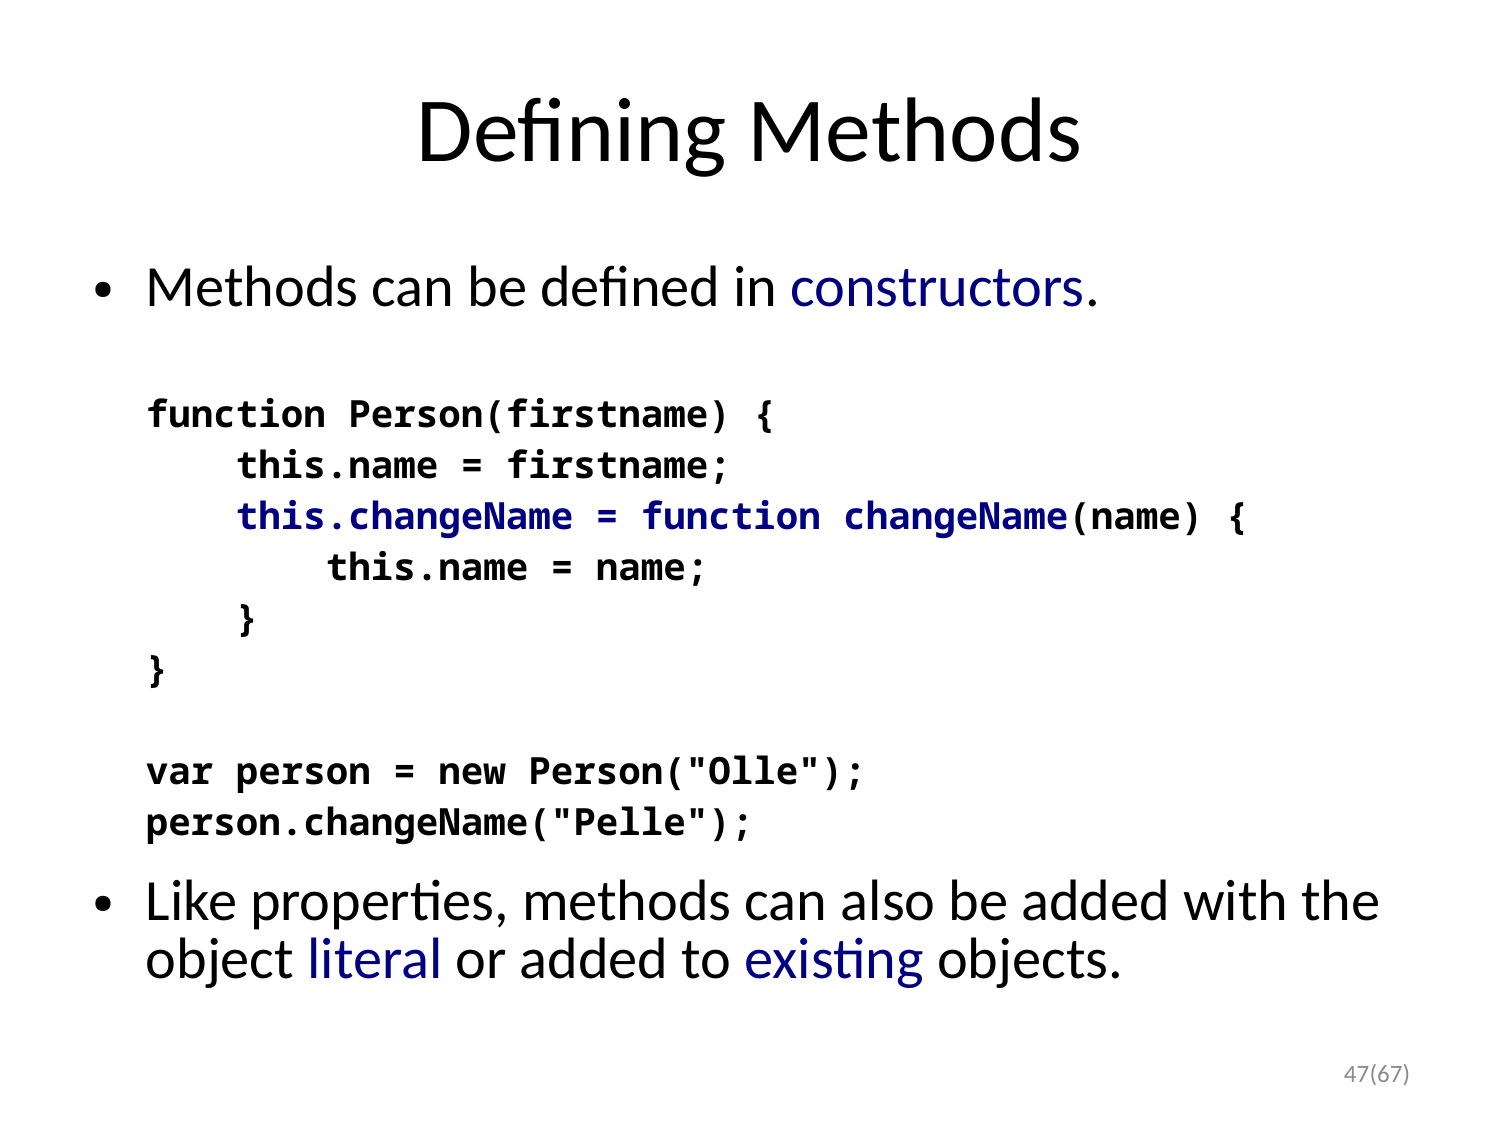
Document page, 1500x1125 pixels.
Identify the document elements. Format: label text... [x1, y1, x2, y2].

list Methods can be defined in constructors. function Person(firstname) { this.name = firstname; this.changeName = function changeName(name) { this.name = name; } } var person = new Person("Olle"); person.changeName("Pelle"); Like properties, methods can also be added with the object literal or added to existing objects. [75, 262, 1425, 1005]
title Defining Methods [75, 45, 1425, 233]
